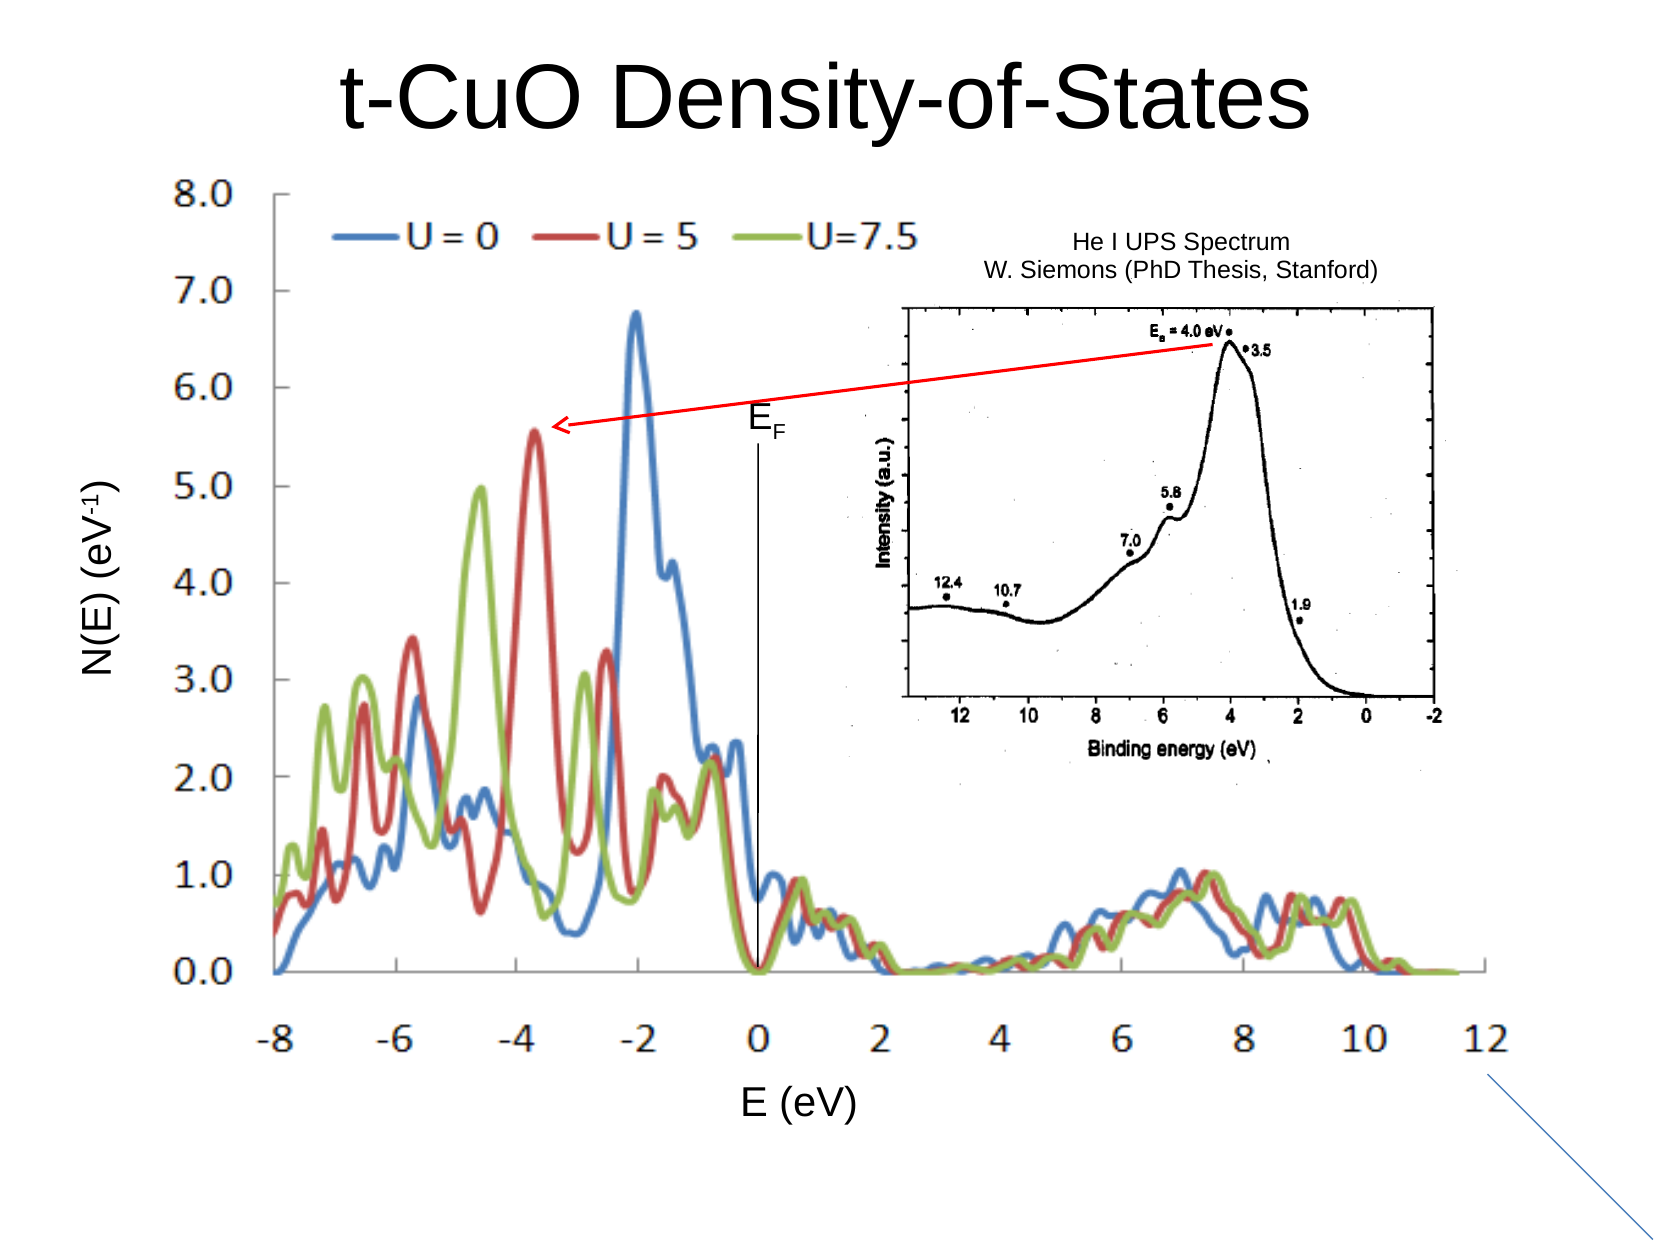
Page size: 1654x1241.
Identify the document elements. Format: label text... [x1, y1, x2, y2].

text_box He I UPS Spectrum W. Siemons (PhD Thesis, Stanford) [954, 220, 1409, 292]
text_box EF [732, 393, 839, 452]
text_box E (eV) [688, 1071, 910, 1134]
text_box EF [732, 388, 839, 402]
picture [137, 180, 1548, 1186]
title t-CuO Density-of-States [96, 13, 1558, 180]
text_box N(E) (eV-1) [65, 440, 128, 717]
